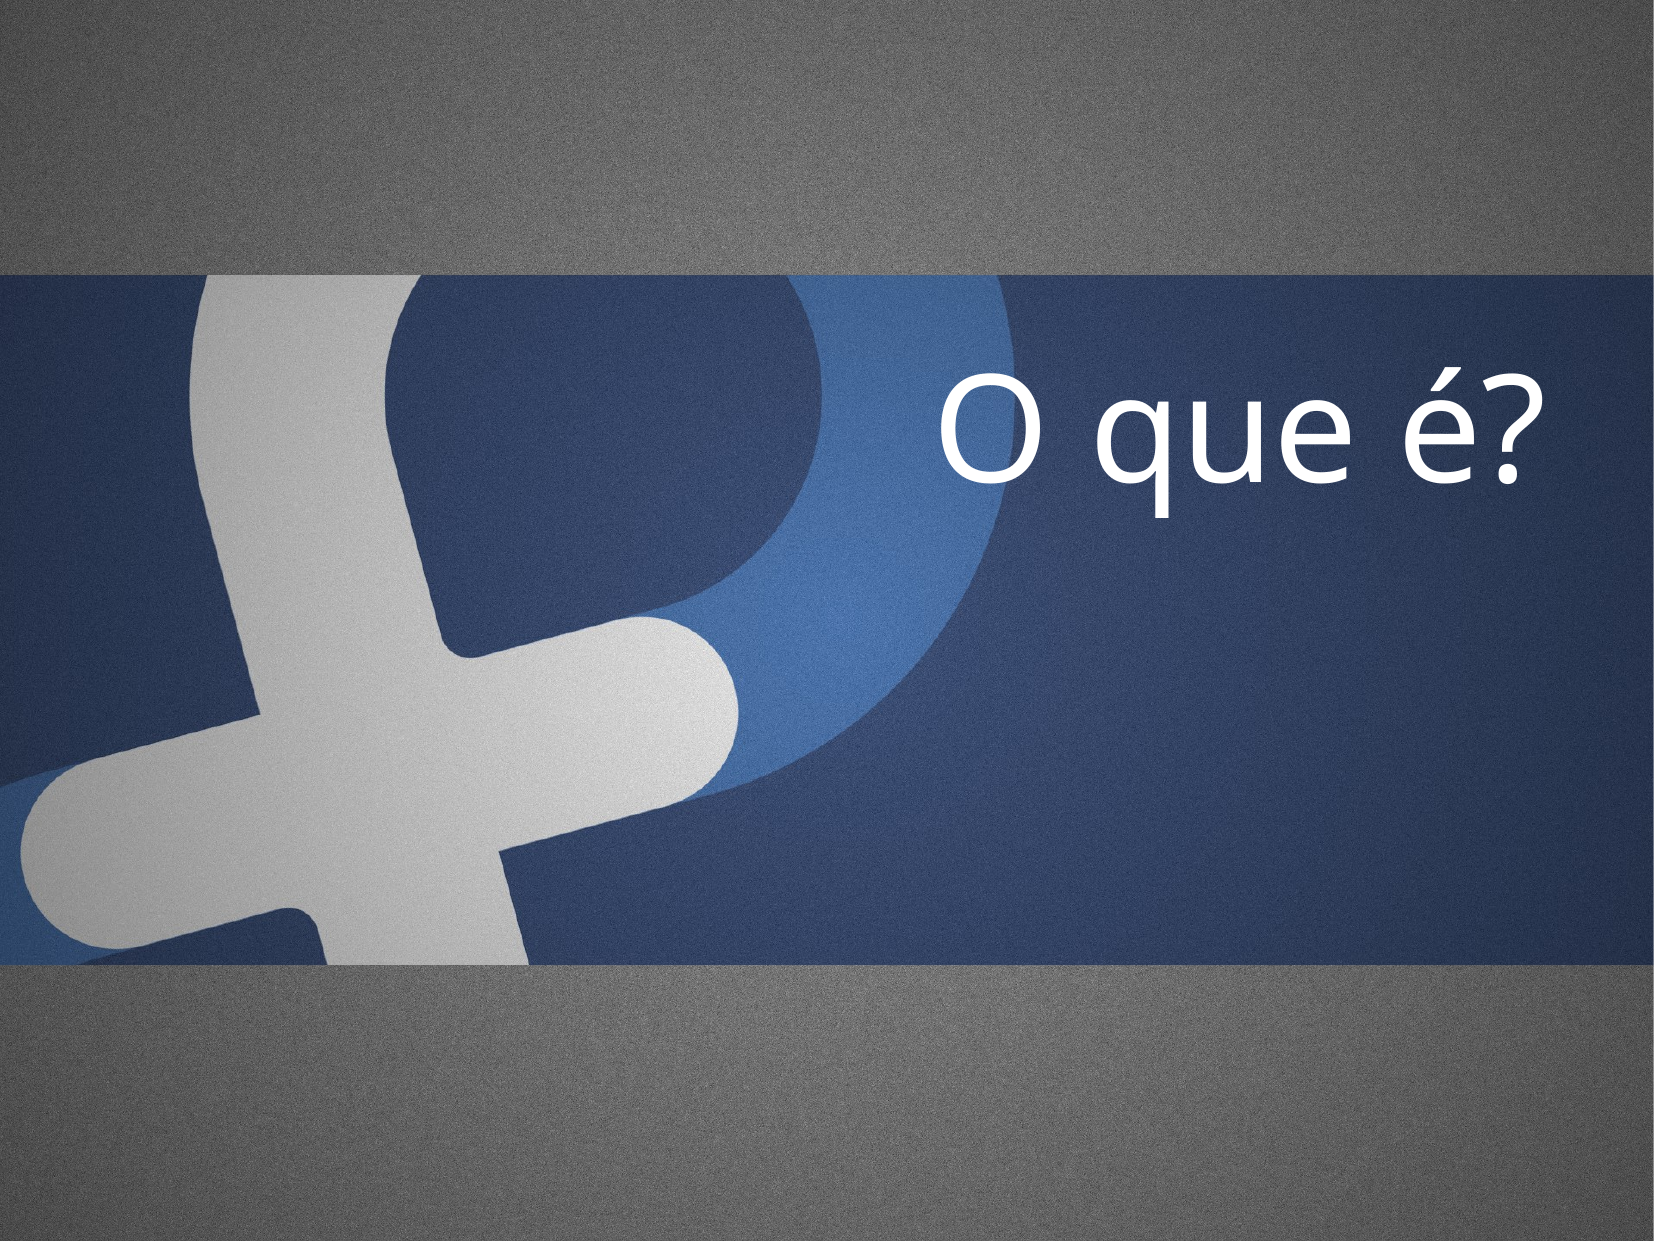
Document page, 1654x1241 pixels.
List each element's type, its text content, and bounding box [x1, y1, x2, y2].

text_box O que é? [447, 315, 1562, 654]
picture [0, 0, 1654, 1241]
